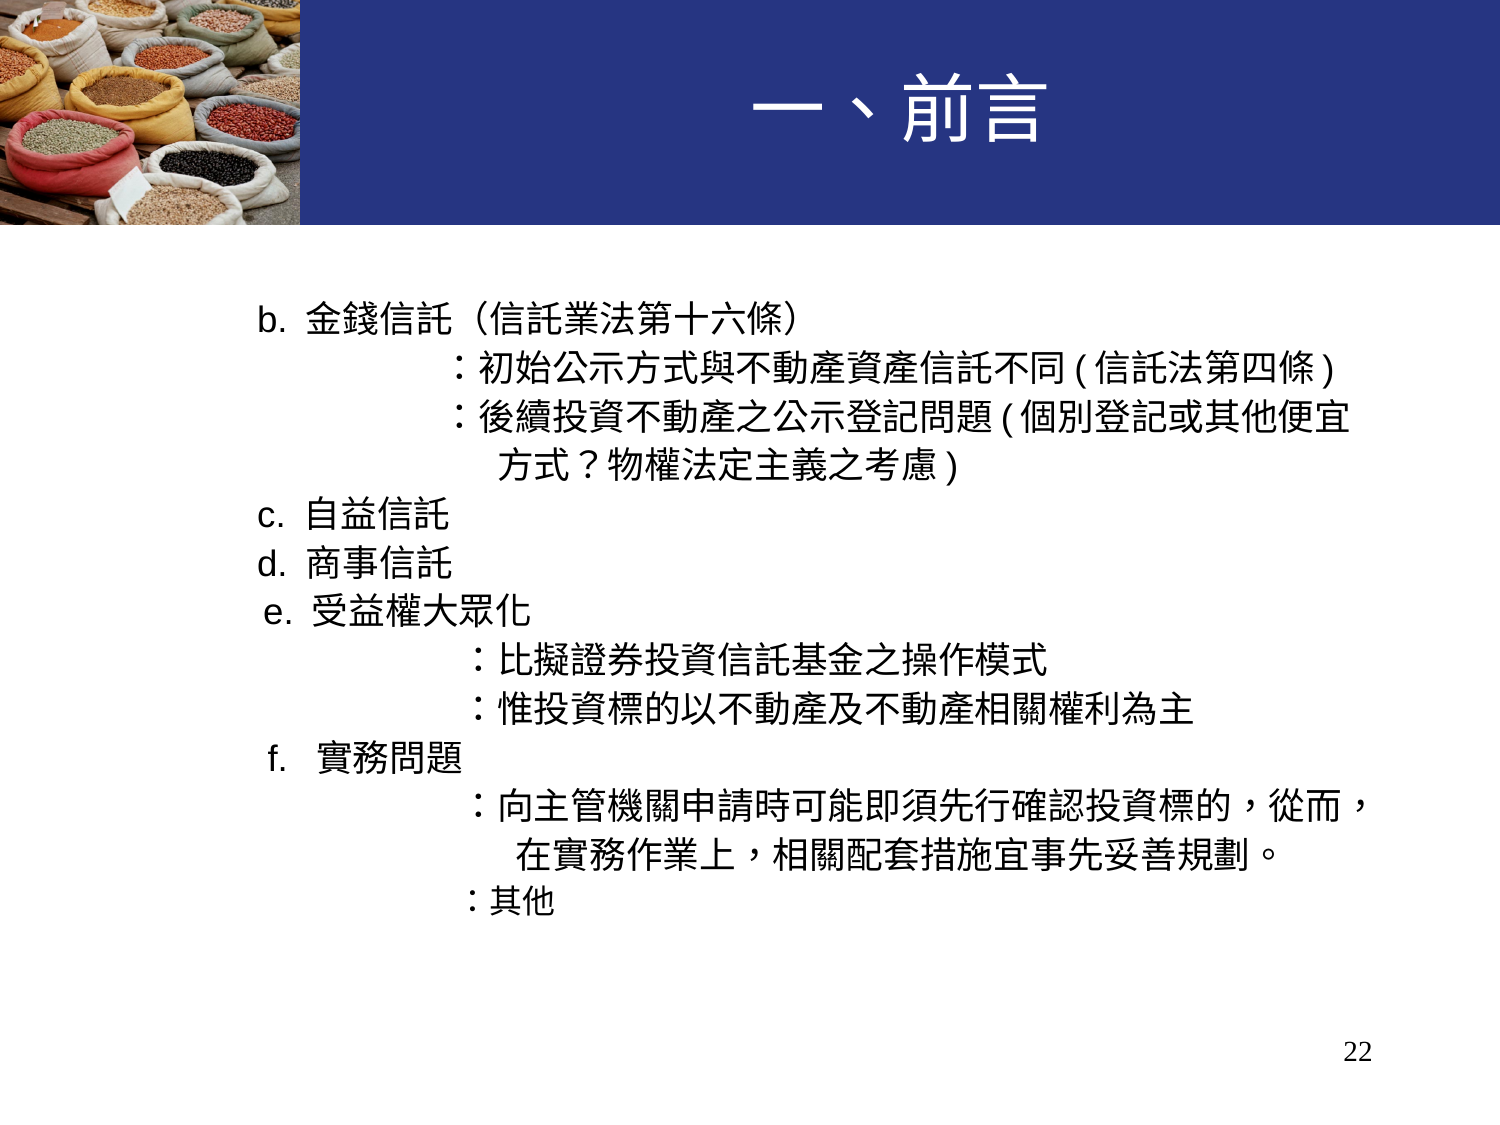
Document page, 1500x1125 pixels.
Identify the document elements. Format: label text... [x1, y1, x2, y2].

picture [0, 0, 300, 225]
list b. 金錢信託（信託業法第十六條） ：初始公示方式與不動產資產信託不同(信託法第四條) ：後續投資不動產之公示登記問題(個別登記或其他便宜 方式？物權法定主義之考慮) c. 自益信託 d. 商事信託 e. 受益權大眾化 ：比擬證券投資信託基金之操作模式 ：惟投資標的以不動產及不動產相關權利為主 f. 實務問題 ：向主管機關申請時可能即須先行確認投資標的，從而， 在實務作業上，相關配套措施宜事先妥善規劃。 ：其他 [104, 293, 1378, 984]
title 一、前言 [300, 0, 1500, 225]
